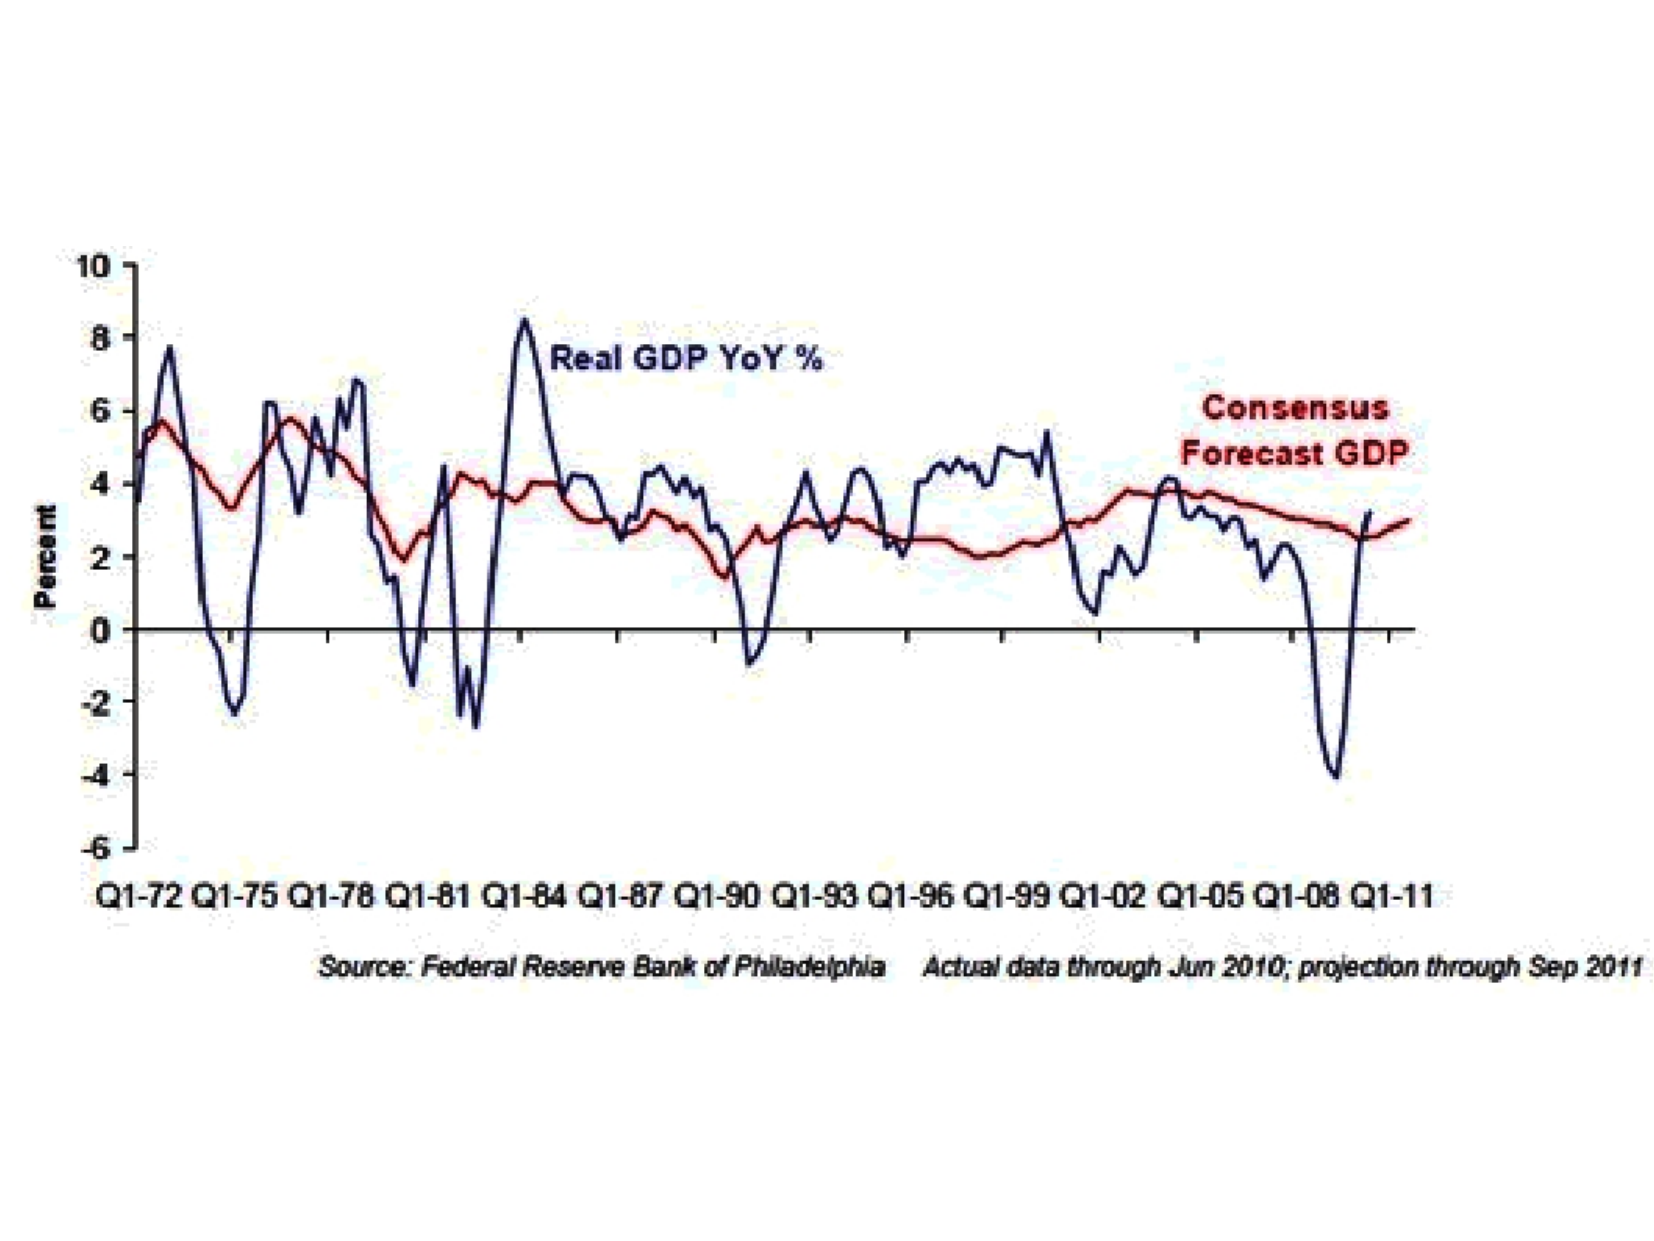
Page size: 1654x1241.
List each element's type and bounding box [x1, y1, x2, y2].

picture [6, 246, 1654, 997]
